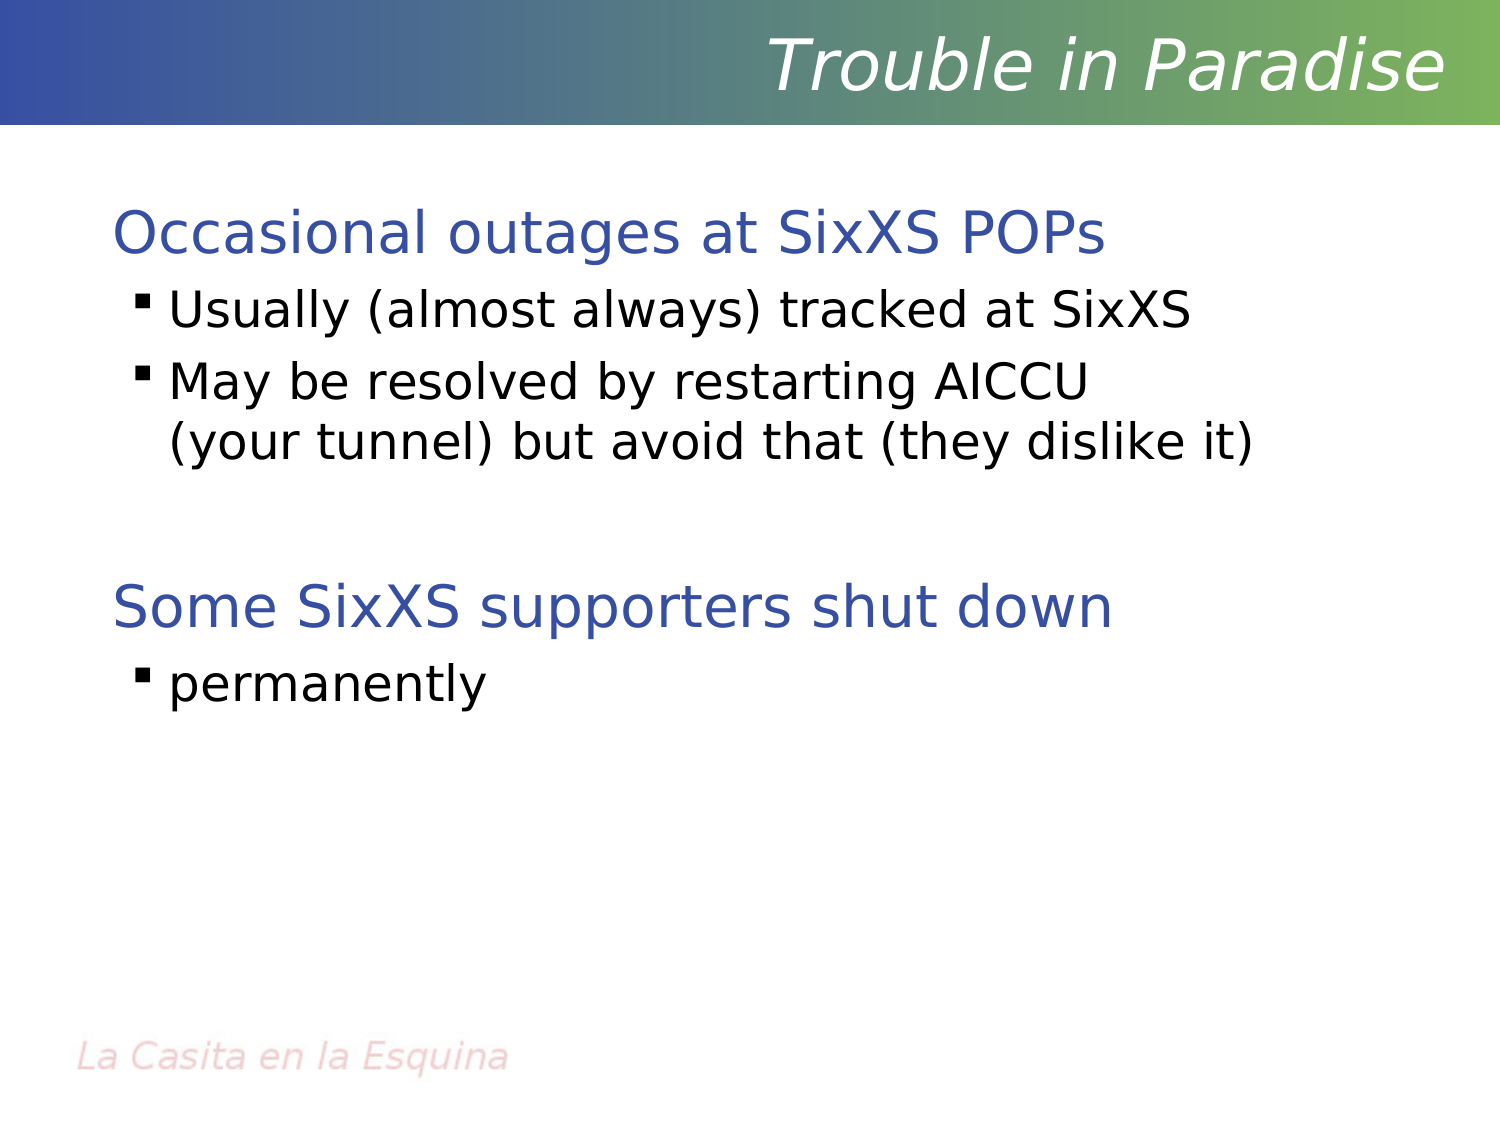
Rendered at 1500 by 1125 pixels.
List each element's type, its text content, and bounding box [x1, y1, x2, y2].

list Occasional outages at SixXS POPs Usually (almost always) tracked at SixXS May be resolved by restarting AICCU (your tunnel) but avoid that (they dislike it) Some SixXS supporters shut down permanently [70, 187, 1438, 889]
title Trouble in Paradise [62, 12, 1463, 113]
picture [45, 1019, 545, 1095]
